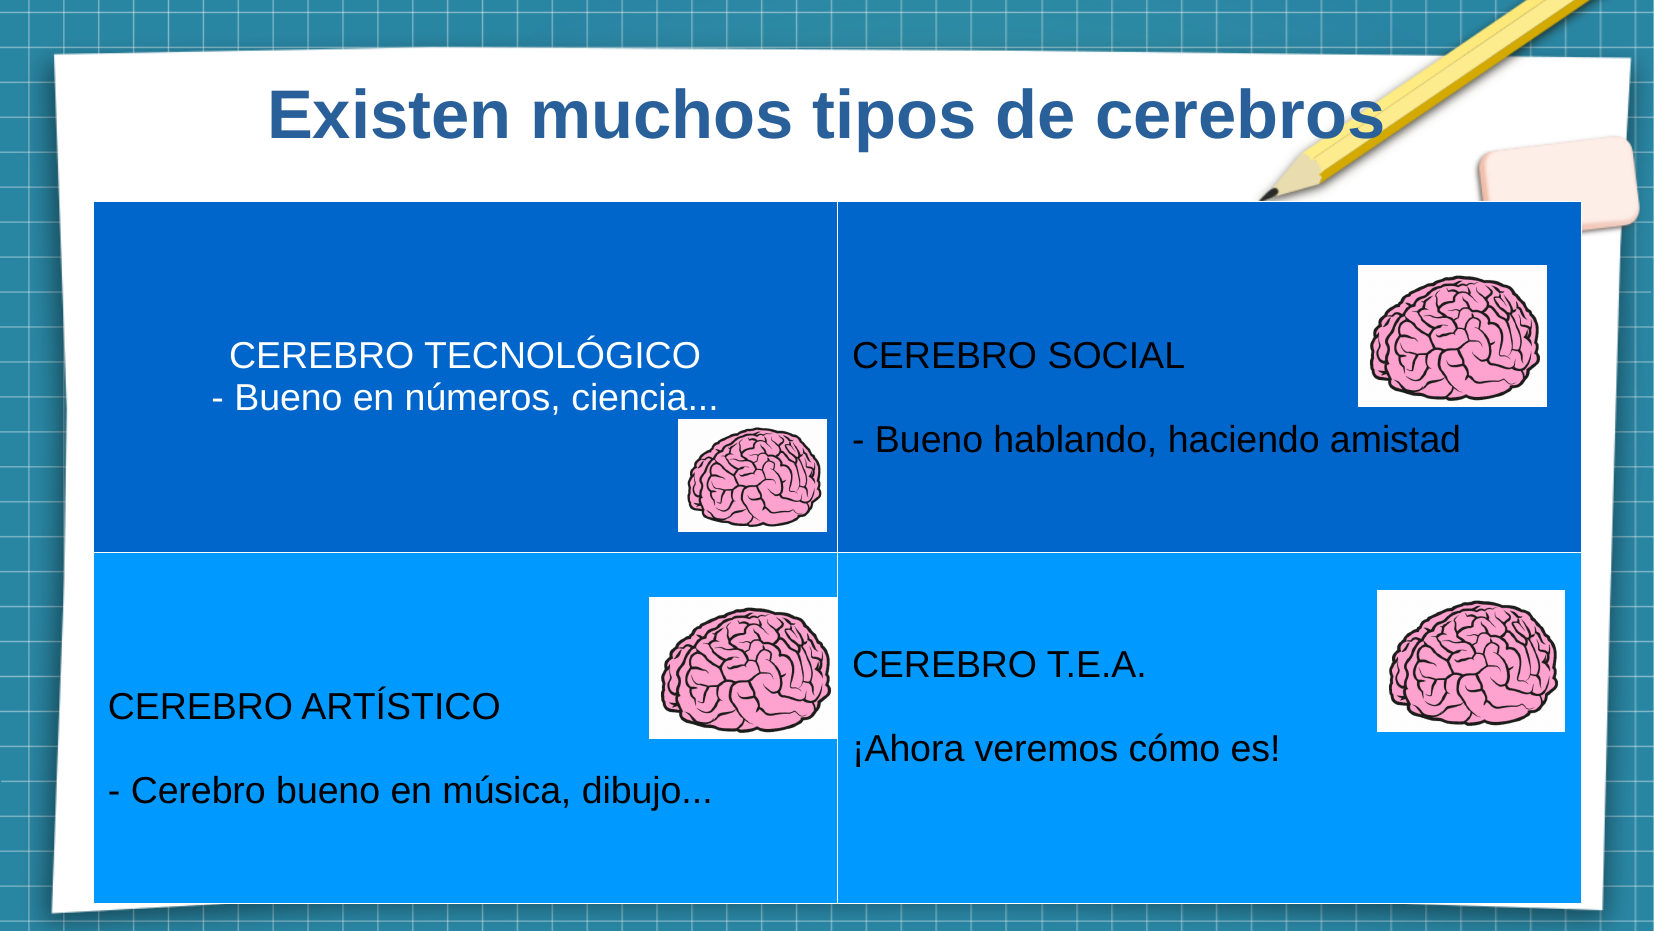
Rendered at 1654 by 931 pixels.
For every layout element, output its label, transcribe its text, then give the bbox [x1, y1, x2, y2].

table_header CEREBRO SOCIAL - Bueno hablando, haciendo amistad [838, 202, 1581, 552]
table_header CEREBRO TECNOLÓGICO - Bueno en números, ciencia... [94, 202, 837, 552]
table_cell CEREBRO ARTÍSTICO - Cerebro bueno en música, dibujo... [94, 553, 837, 903]
table_cell CEREBRO T.E.A. ¡Ahora veremos cómo es! [838, 553, 1581, 903]
title Existen muchos tipos de cerebros [82, 37, 1571, 193]
picture [0, 0, 1654, 931]
